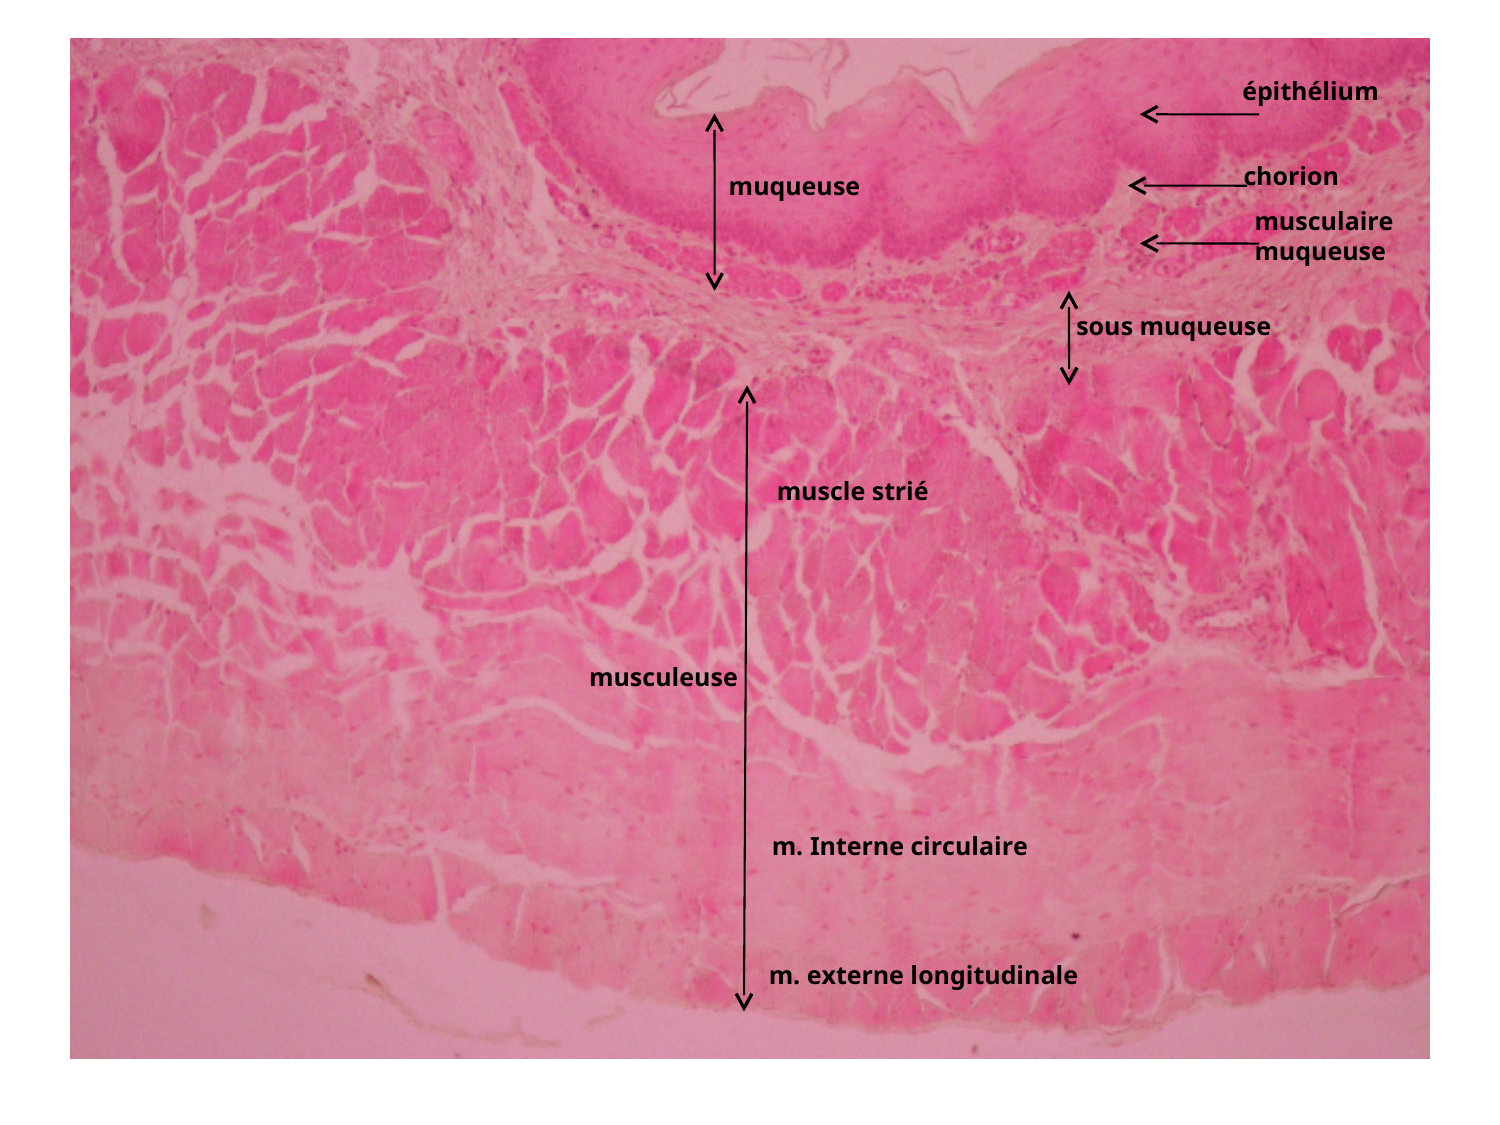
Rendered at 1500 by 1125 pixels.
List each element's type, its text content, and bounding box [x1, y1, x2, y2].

text_box m. externe longitudinale [754, 952, 1094, 998]
text_box musculaire muqueuse [1239, 198, 1409, 274]
text_box muqueuse [713, 162, 876, 209]
text_box épithélium [1227, 68, 1394, 114]
picture [70, 38, 1430, 1059]
text_box m. Interne circulaire [757, 822, 1044, 868]
text_box musculeuse [574, 653, 754, 699]
text_box muscle strié [762, 467, 945, 514]
text_box chorion [1228, 152, 1355, 199]
text_box sous muqueuse [1061, 302, 1287, 348]
